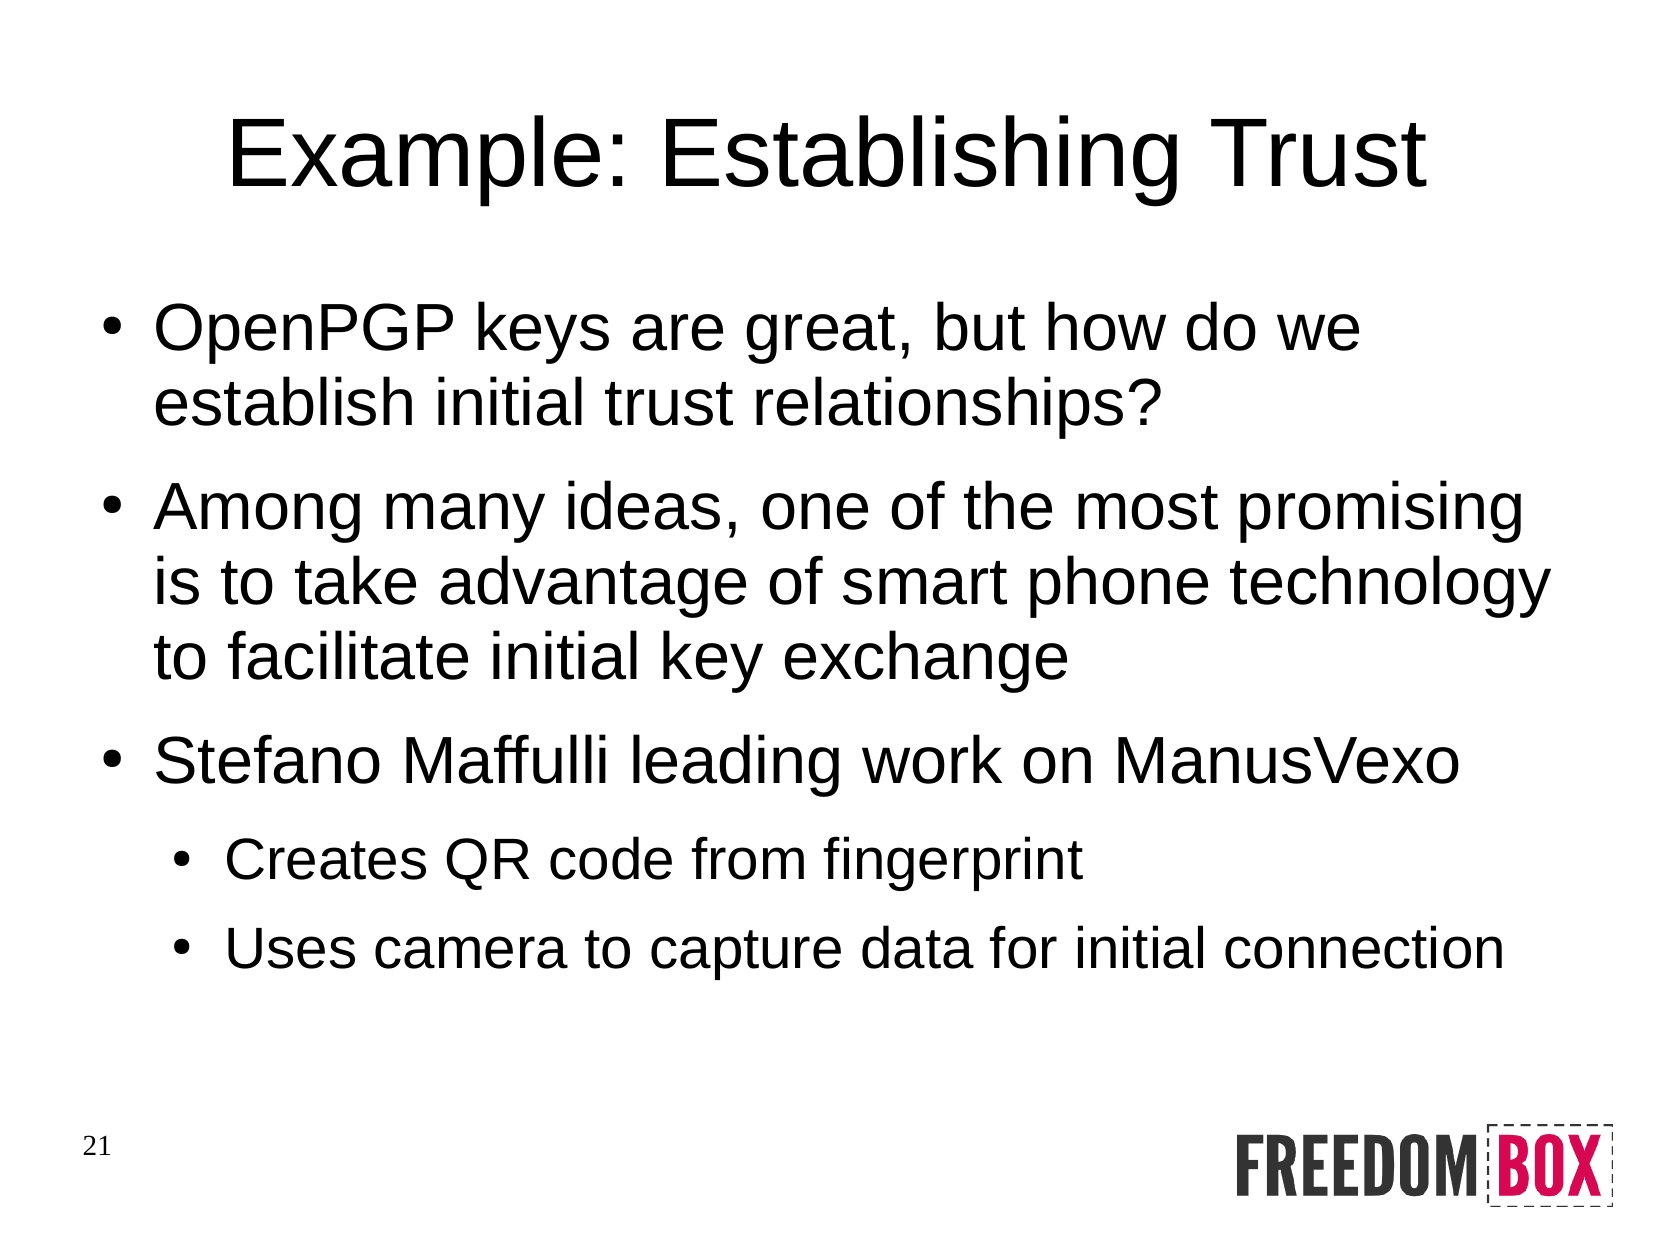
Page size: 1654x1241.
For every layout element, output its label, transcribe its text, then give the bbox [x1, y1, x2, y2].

list OpenPGP keys are great, but how do we establish initial trust relationships? Among many ideas, one of the most promising is to take advantage of smart phone technology to facilitate initial key exchange Stefano Maffulli leading work on ManusVexo Creates QR code from fingerprint Uses camera to capture data for initial connection [82, 290, 1571, 1109]
picture [1237, 1124, 1613, 1207]
title Example: Establishing Trust [82, 49, 1571, 257]
